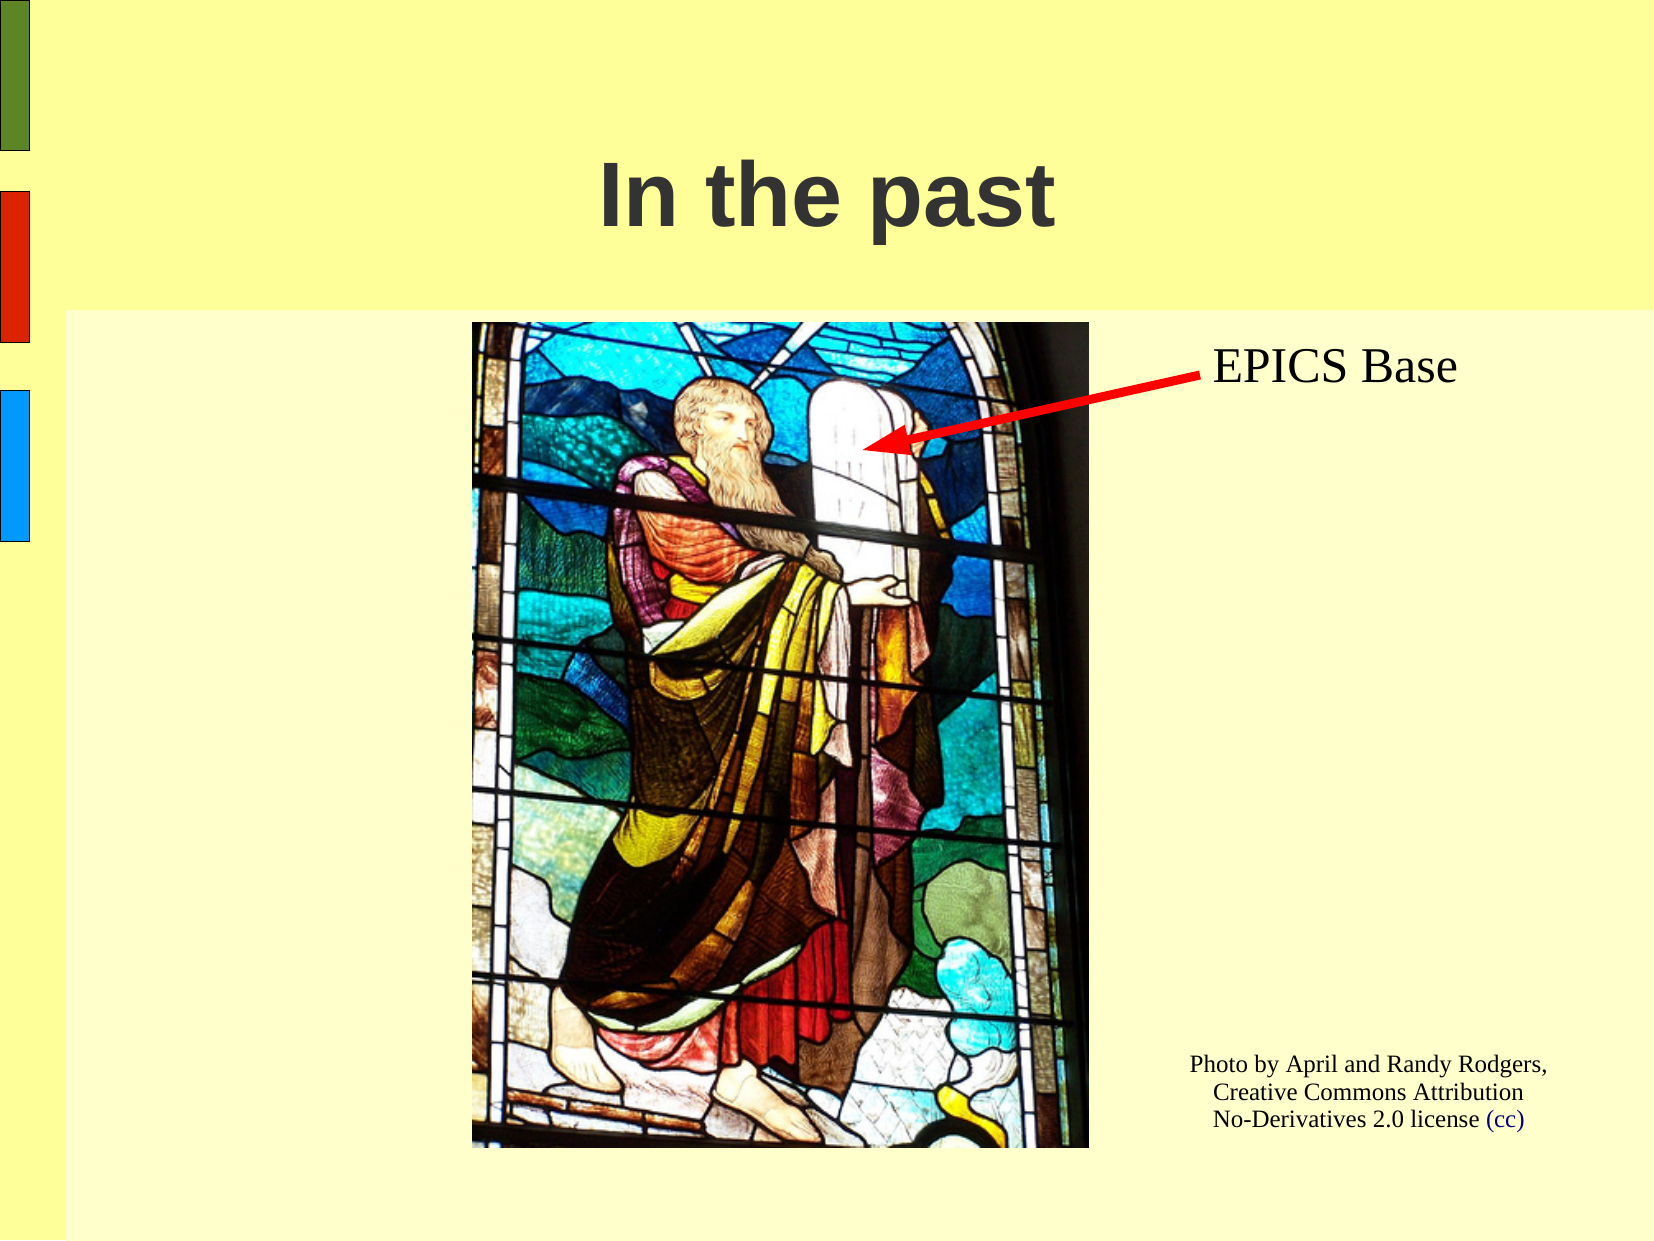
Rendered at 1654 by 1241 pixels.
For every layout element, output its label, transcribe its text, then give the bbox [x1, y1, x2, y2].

text_box EPICS Base [1200, 337, 1501, 394]
text_box Photo by April and Randy Rodgers, Creative Commons Attribution No-Derivatives 2.0 license (cc) [1162, 1049, 1575, 1136]
title In the past [121, 91, 1534, 299]
picture [472, 322, 1089, 1148]
